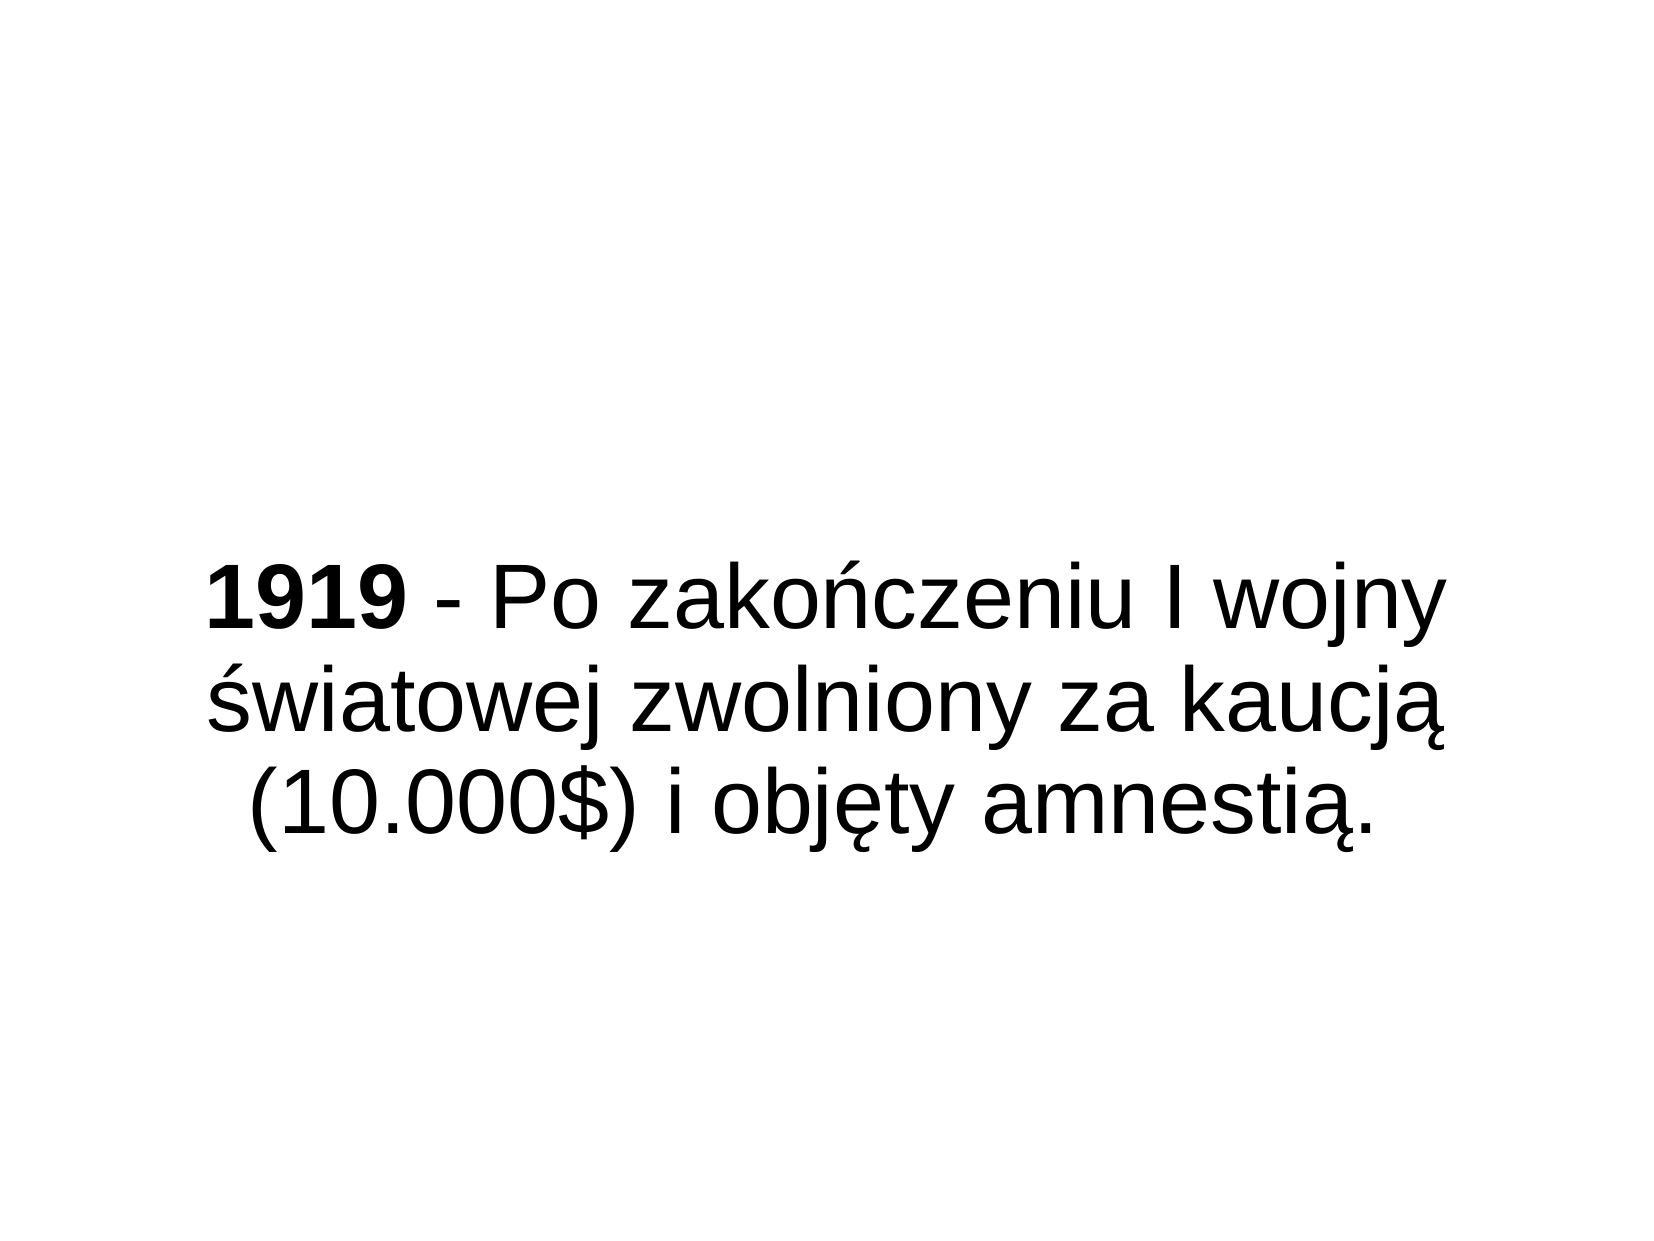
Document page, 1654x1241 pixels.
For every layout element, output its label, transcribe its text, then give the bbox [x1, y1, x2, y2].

subtitle 1919 - Po zakończeniu I wojny światowej zwolniony za kaucją (10.000$) i objęty amnestią. [82, 297, 1571, 1102]
